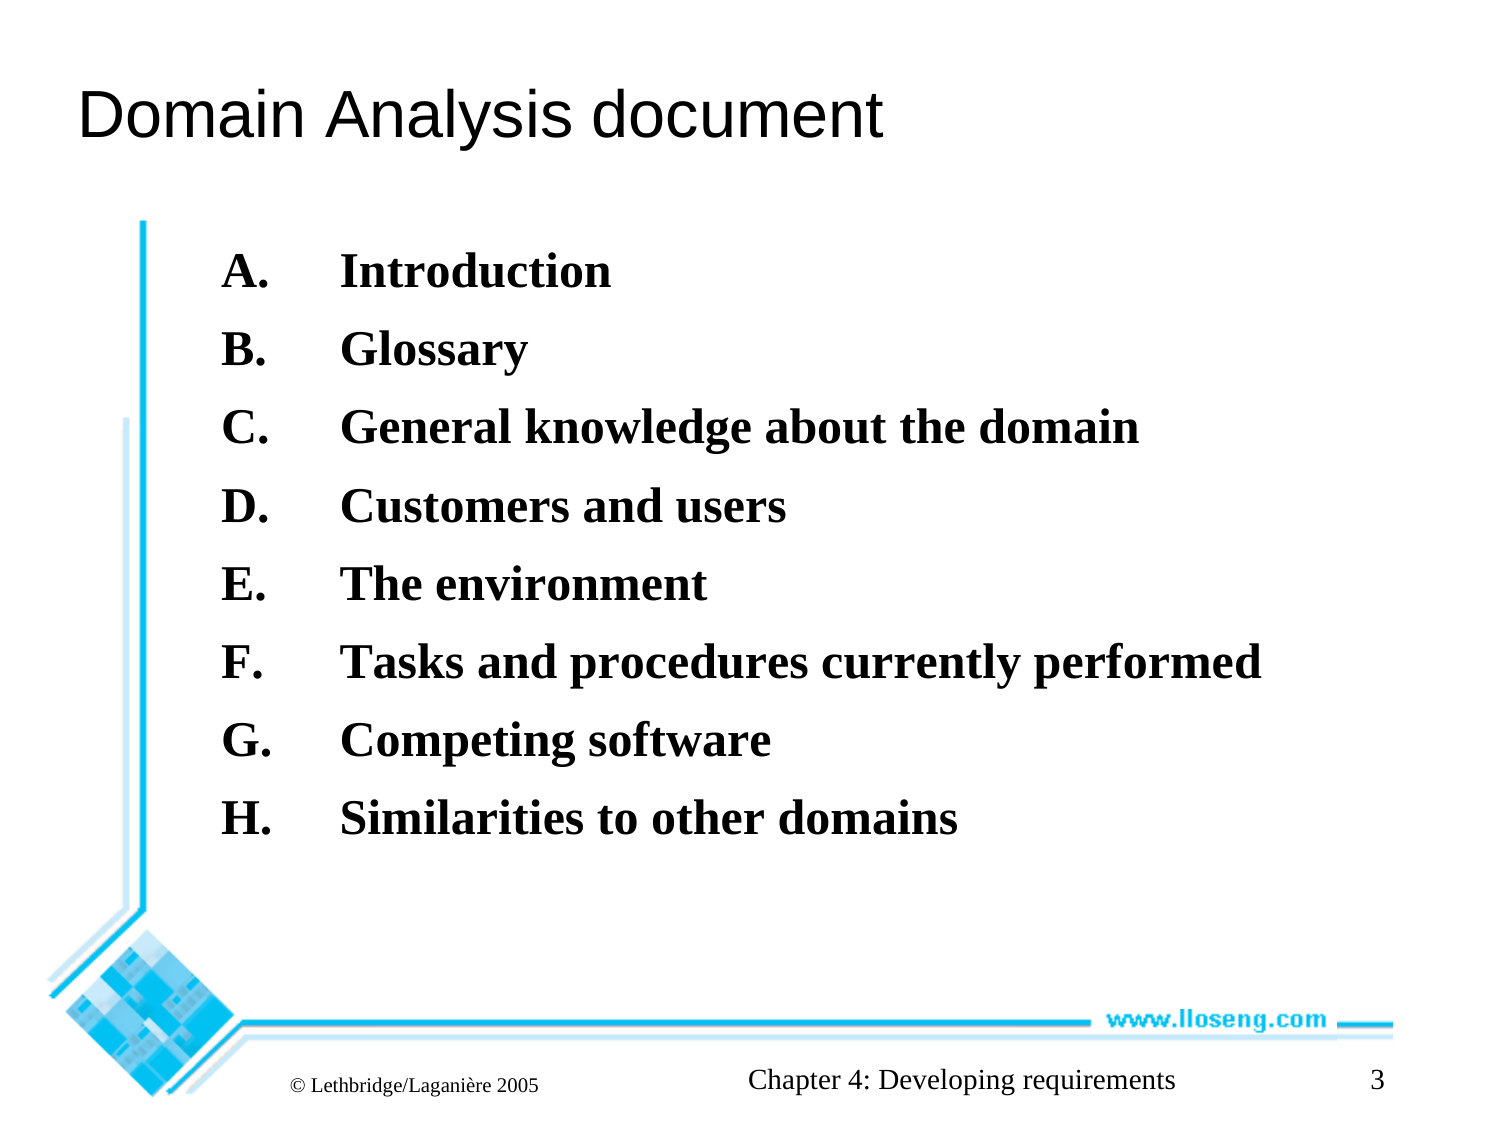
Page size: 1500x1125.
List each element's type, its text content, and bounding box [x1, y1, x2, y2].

text_box Chapter 4: Developing requirements [624, 1050, 1300, 1125]
title Domain Analysis document [62, 37, 1413, 188]
picture [35, 209, 1393, 1099]
text_box <number> [1325, 1050, 1401, 1125]
text_box © Lethbridge/Laganière 2005 [275, 1062, 601, 1125]
list A. Introduction B. Glossary C. General knowledge about the domain D. Customers and users E. The environment F. Tasks and procedures currently performed G. Competing software H. Similarities to other domains [174, 224, 1413, 1013]
